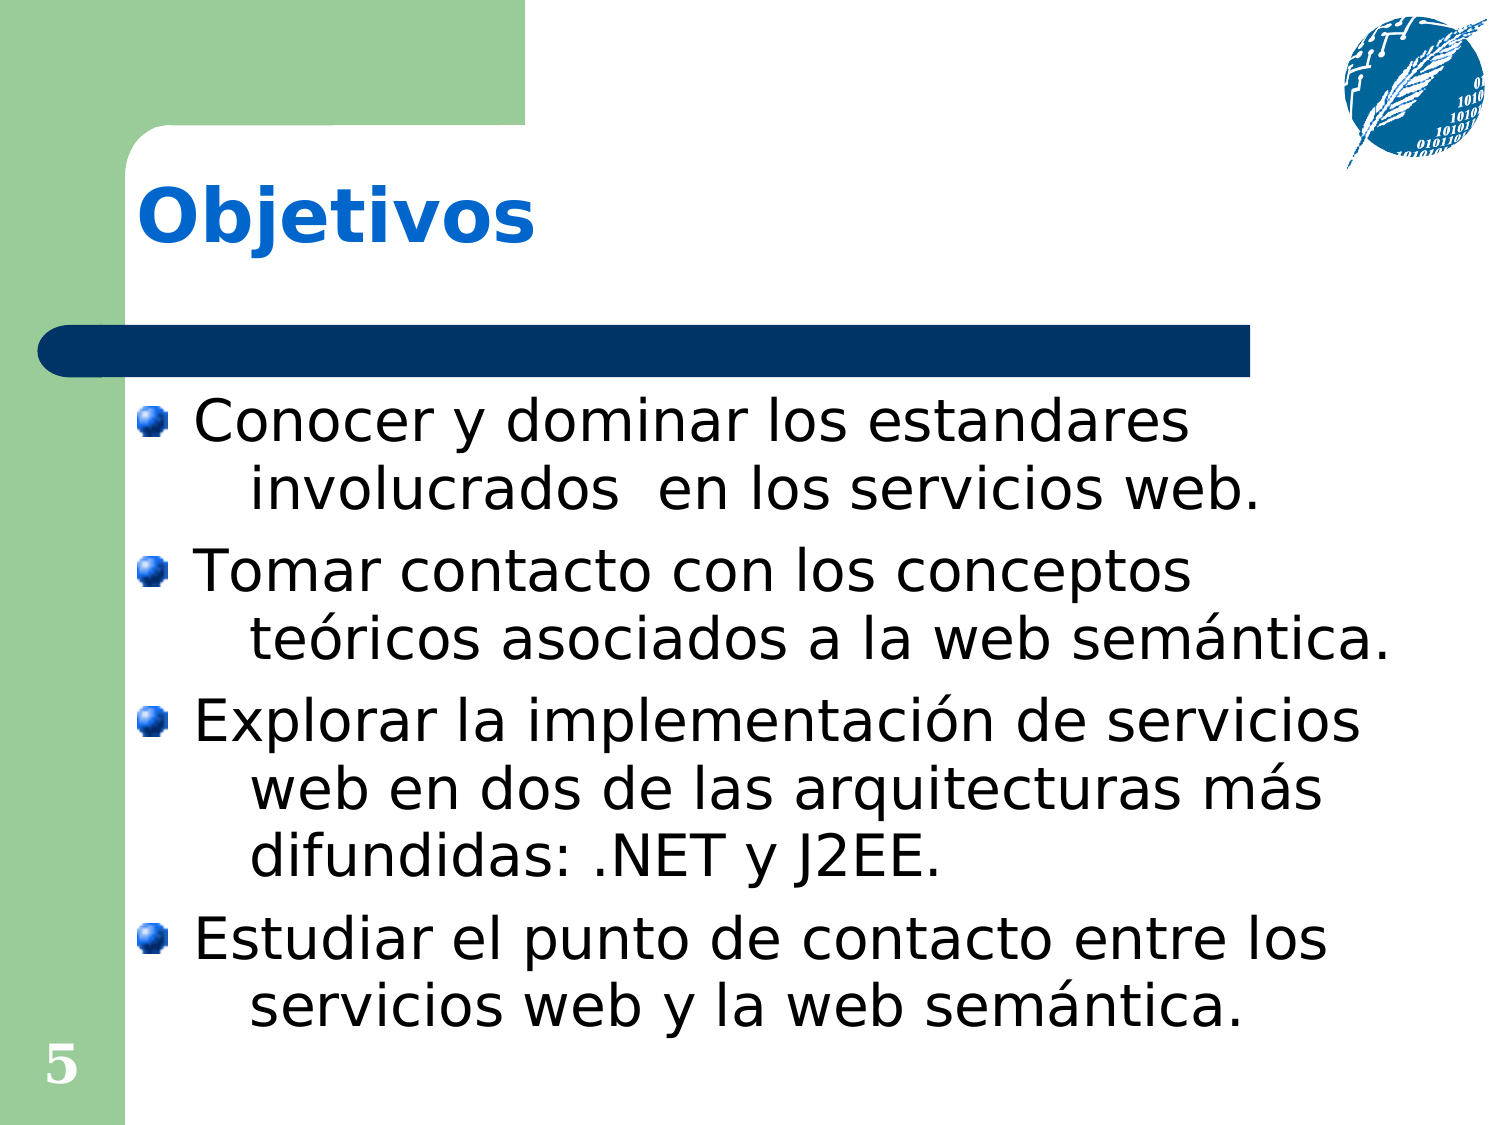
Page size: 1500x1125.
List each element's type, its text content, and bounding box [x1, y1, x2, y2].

picture [1416, 140, 1425, 149]
picture [1436, 127, 1450, 136]
list Conocer y dominar los estandares involucrados en los servicios web. Tomar contacto con los conceptos teóricos asociados a la web semántica. Explorar la implementación de servicios web en dos de las arquitecturas más difundidas: .NET y J2EE. Estudiar el punto de contacto entre los servicios web y la web semántica. [137, 387, 1400, 1045]
title Objetivos [136, 136, 1414, 301]
picture [1433, 139, 1440, 147]
picture [1341, 15, 1487, 172]
picture [1427, 138, 1431, 148]
